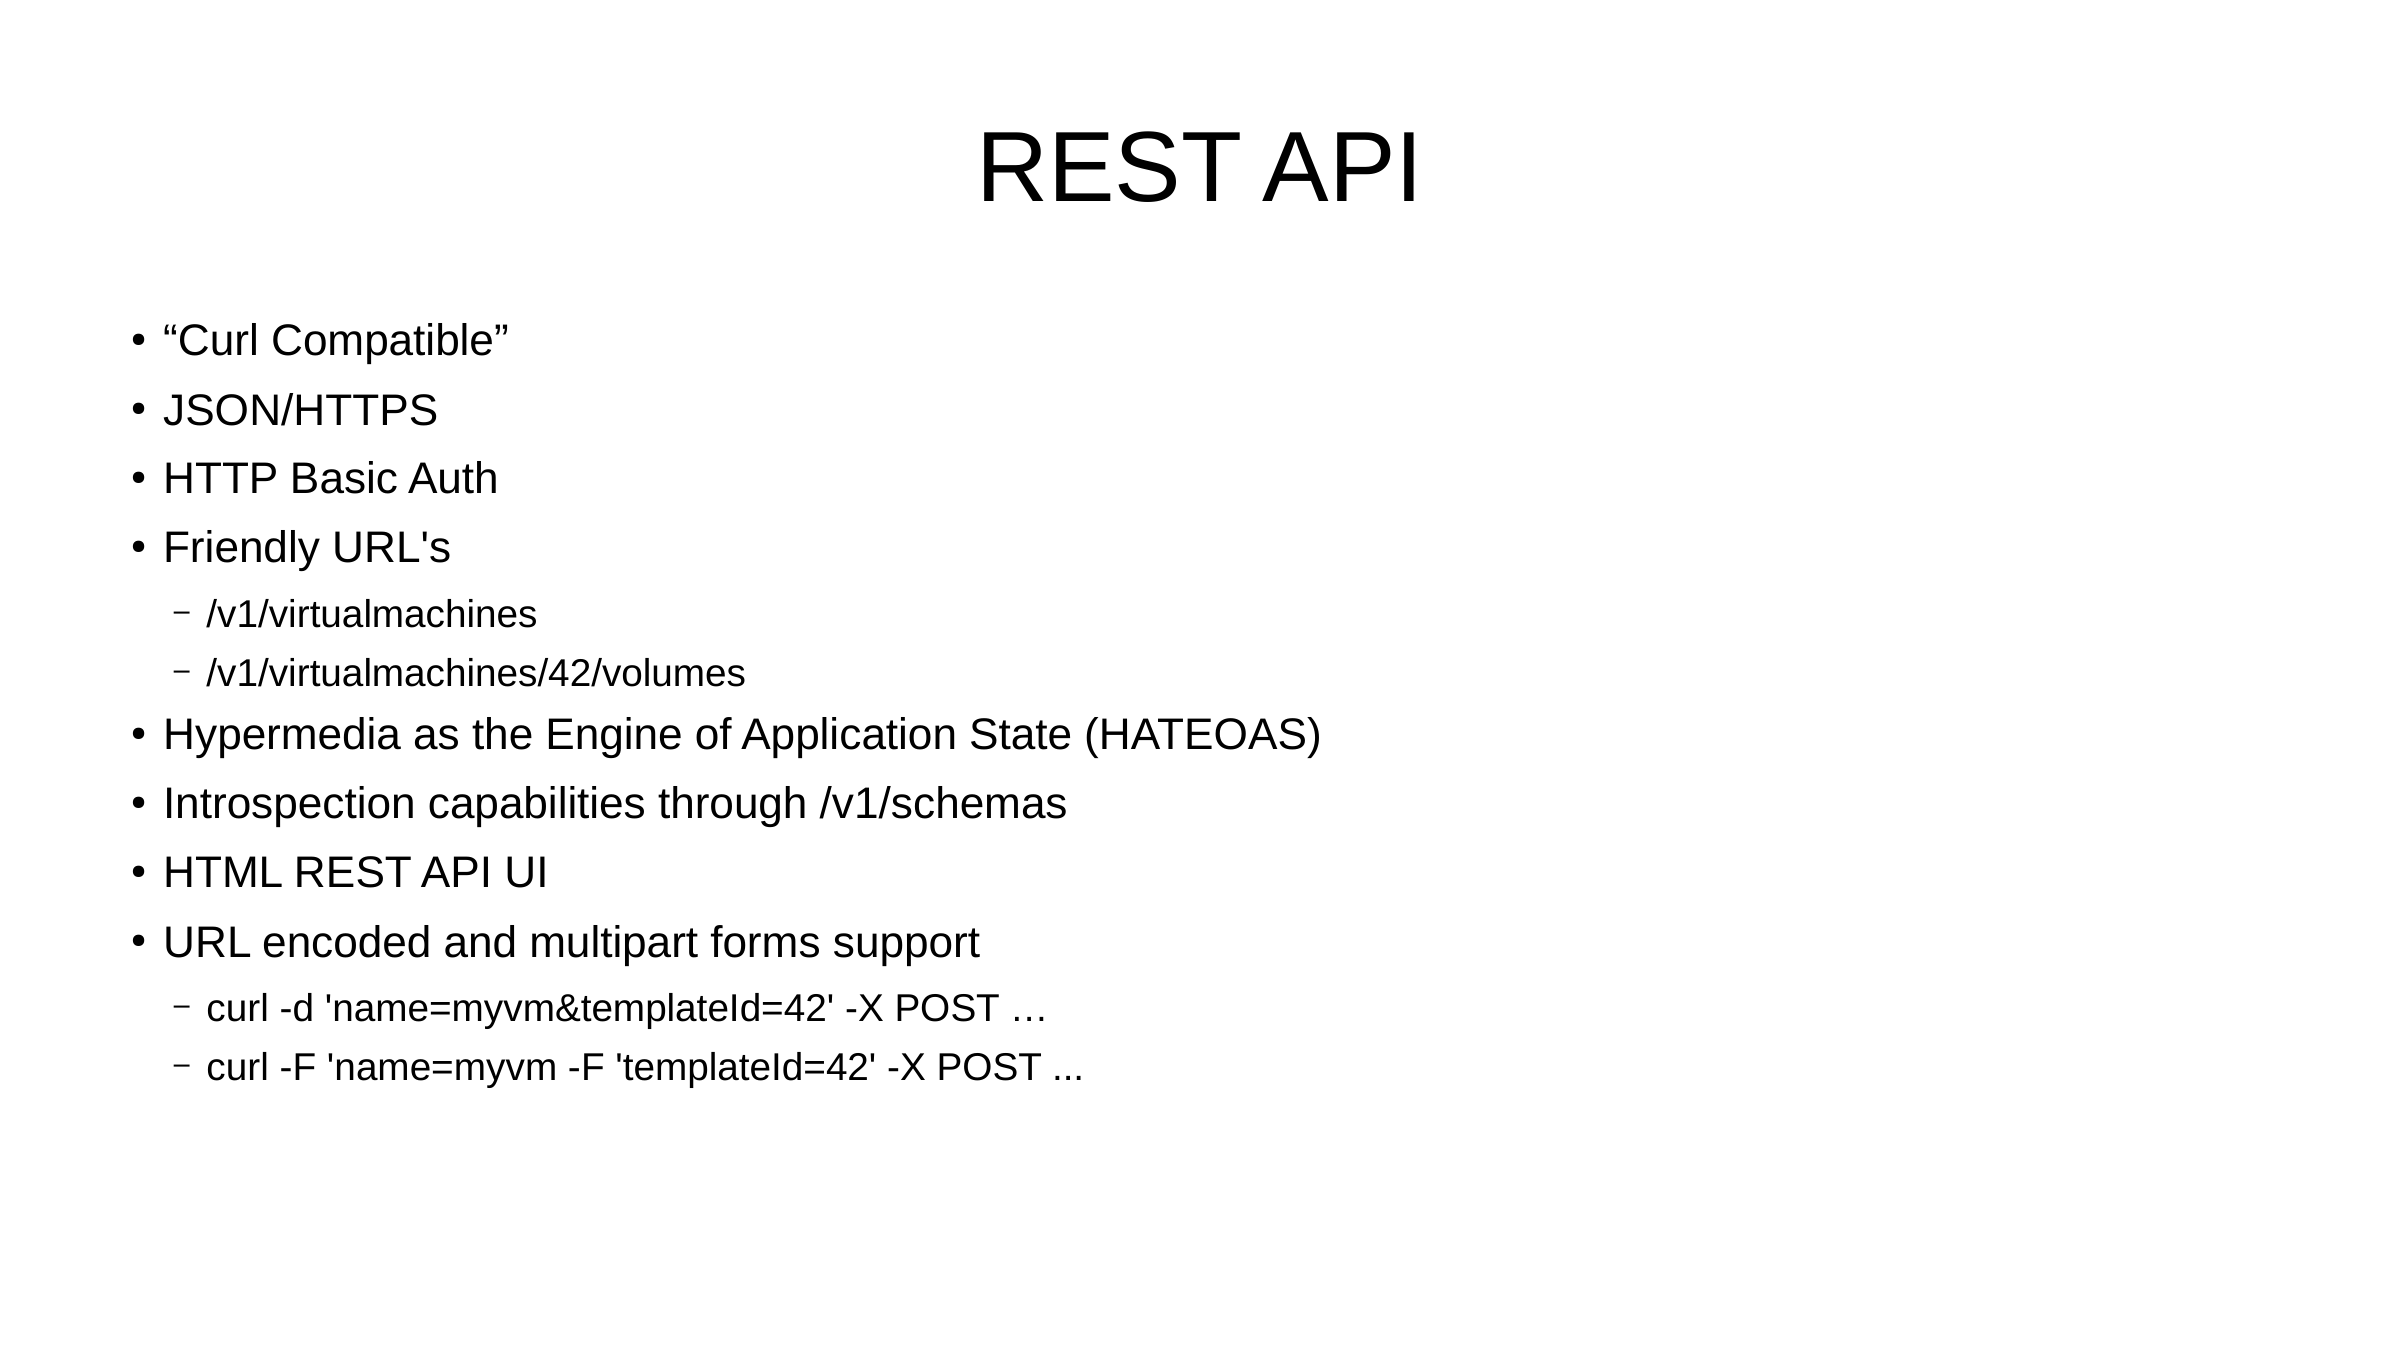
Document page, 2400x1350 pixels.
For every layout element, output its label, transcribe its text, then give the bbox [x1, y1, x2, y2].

list “Curl Compatible” JSON/HTTPS HTTP Basic Auth Friendly URL's /v1/virtualmachines /v1/virtualmachines/42/volumes Hypermedia as the Engine of Application State (HATEOAS) Introspection capabilities through /v1/schemas HTML REST API UI URL encoded and multipart forms support curl -d 'name=myvm&templateId=42' -X POST … curl -F 'name=myvm -F 'templateId=42' -X POST ... [120, 315, 2232, 1099]
title REST API [120, 53, 2280, 280]
